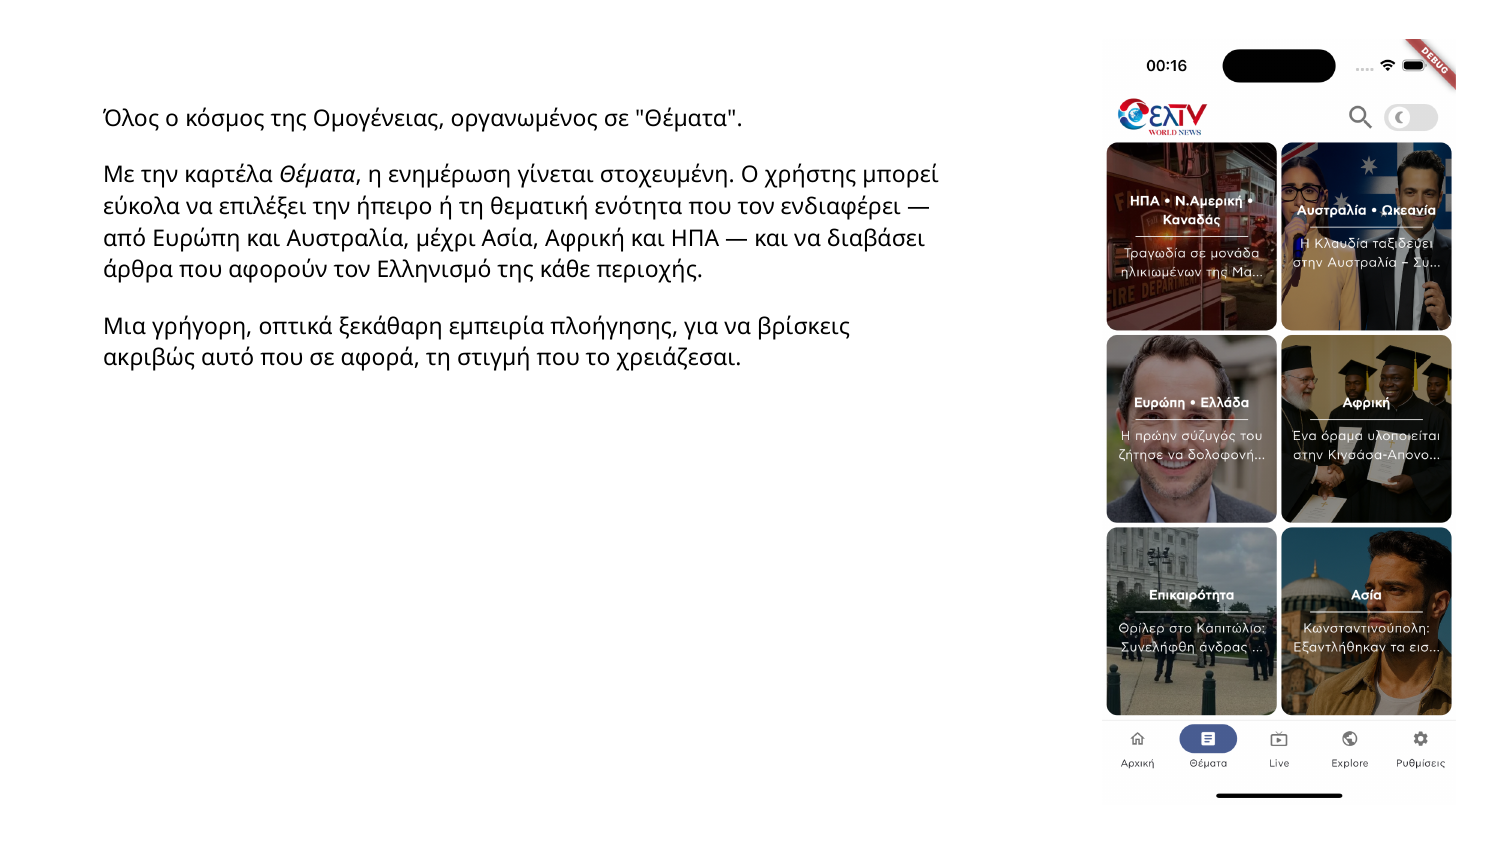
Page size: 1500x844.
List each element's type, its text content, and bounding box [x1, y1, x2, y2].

picture [1102, 39, 1456, 805]
text_box Όλος ο κόσμος της Ομογένειας, οργανωμένος σε "Θέματα". Με την καρτέλα Θέματα, η ενημέρωση γίνεται στοχευμένη. Ο χρήστης μπορεί εύκολα να επιλέξει την ήπειρο ή τη θεματική ενότητα που τον ενδιαφέρει — από Ευρώπη και Αυστραλία, μέχρι Ασία, Αφρική και ΗΠΑ — και να διαβάσει άρθρα που αφορούν τον Ελληνισμό της κάθε περιοχής. Μια γρήγορη, οπτικά ξεκάθαρη εμπειρία πλοήγησης, για να βρίσκεις ακριβώς αυτό που σε αφορά, τη στιγμή που το χρειάζεσαι. [88, 84, 962, 386]
